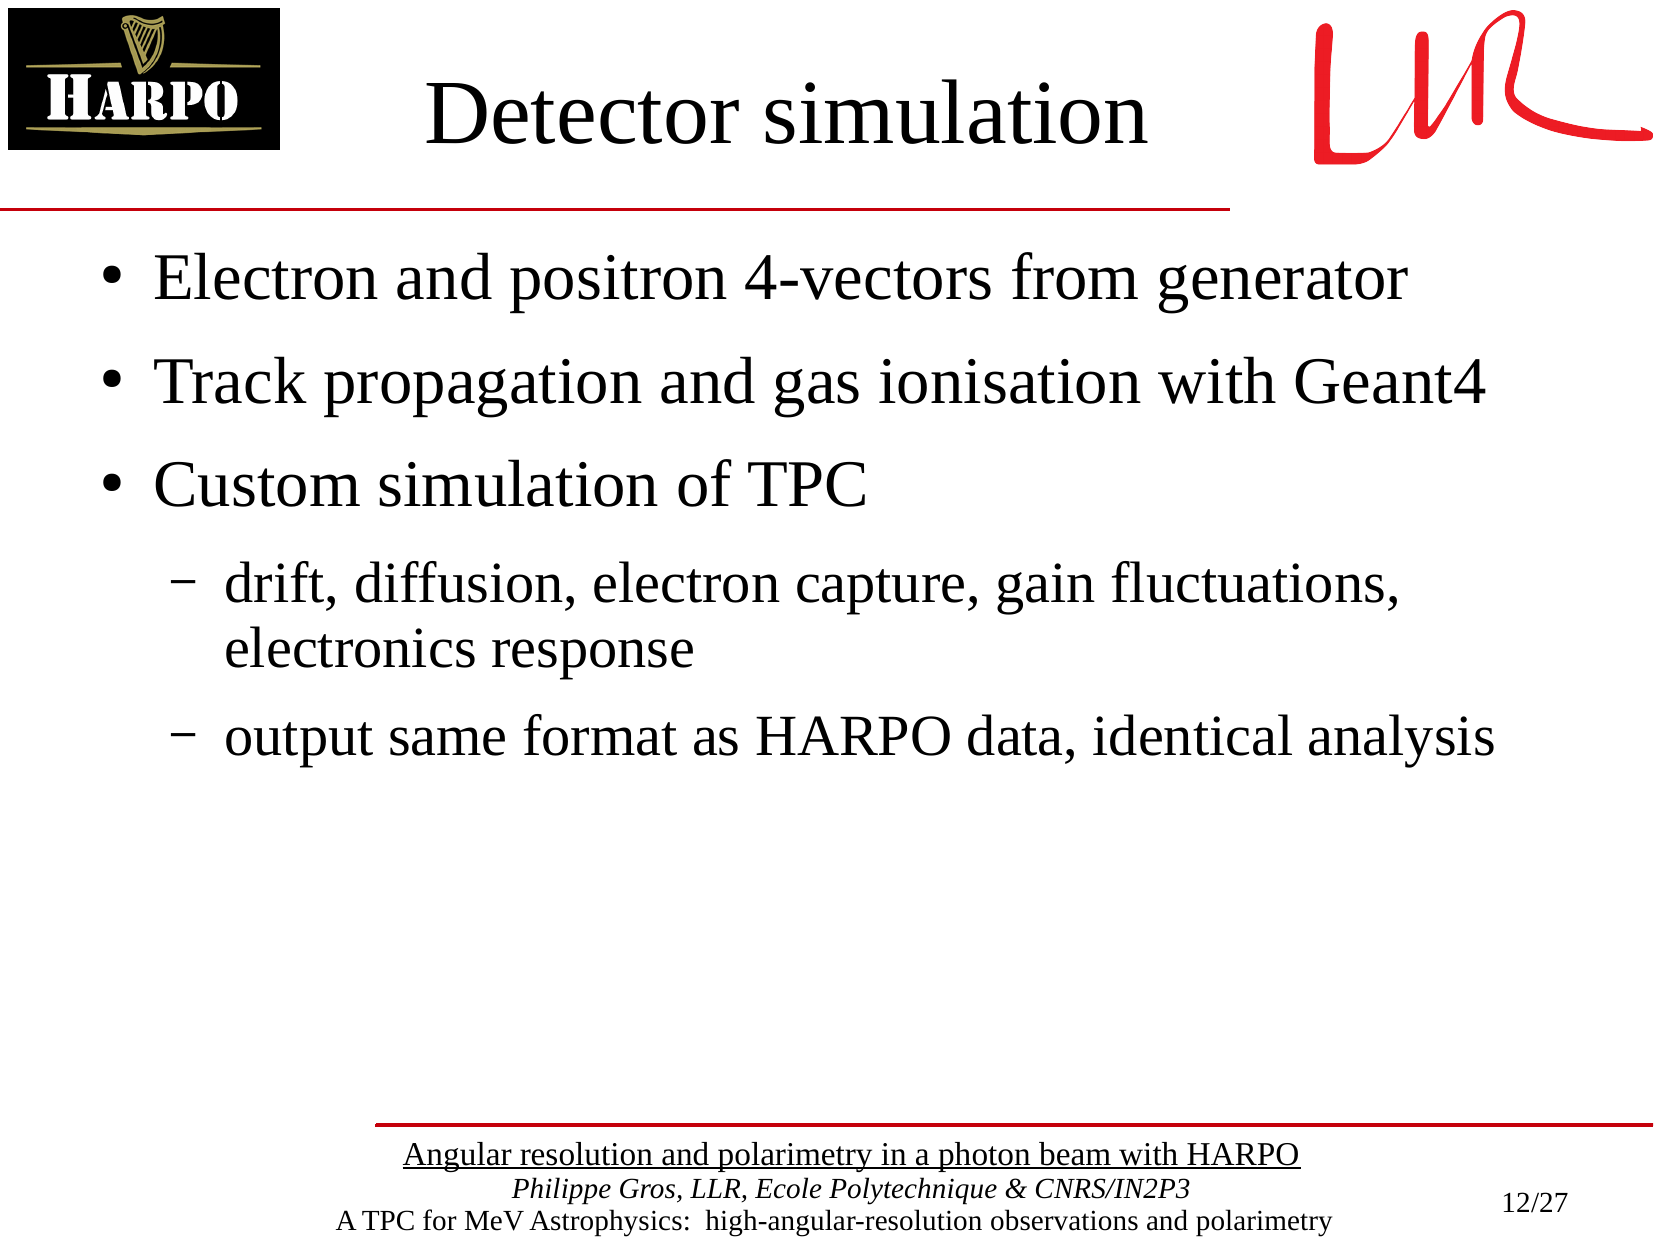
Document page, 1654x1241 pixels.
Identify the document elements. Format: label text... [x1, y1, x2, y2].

picture [8, 8, 280, 150]
picture [1314, 10, 1653, 165]
title Detector simulation [284, 14, 1290, 210]
list Electron and positron 4-vectors from generator Track propagation and gas ionisation with Geant4 Custom simulation of TPC drift, diffusion, electron capture, gain fluctuations, electronics response output same format as HARPO data, identical analysis [82, 239, 1571, 1102]
